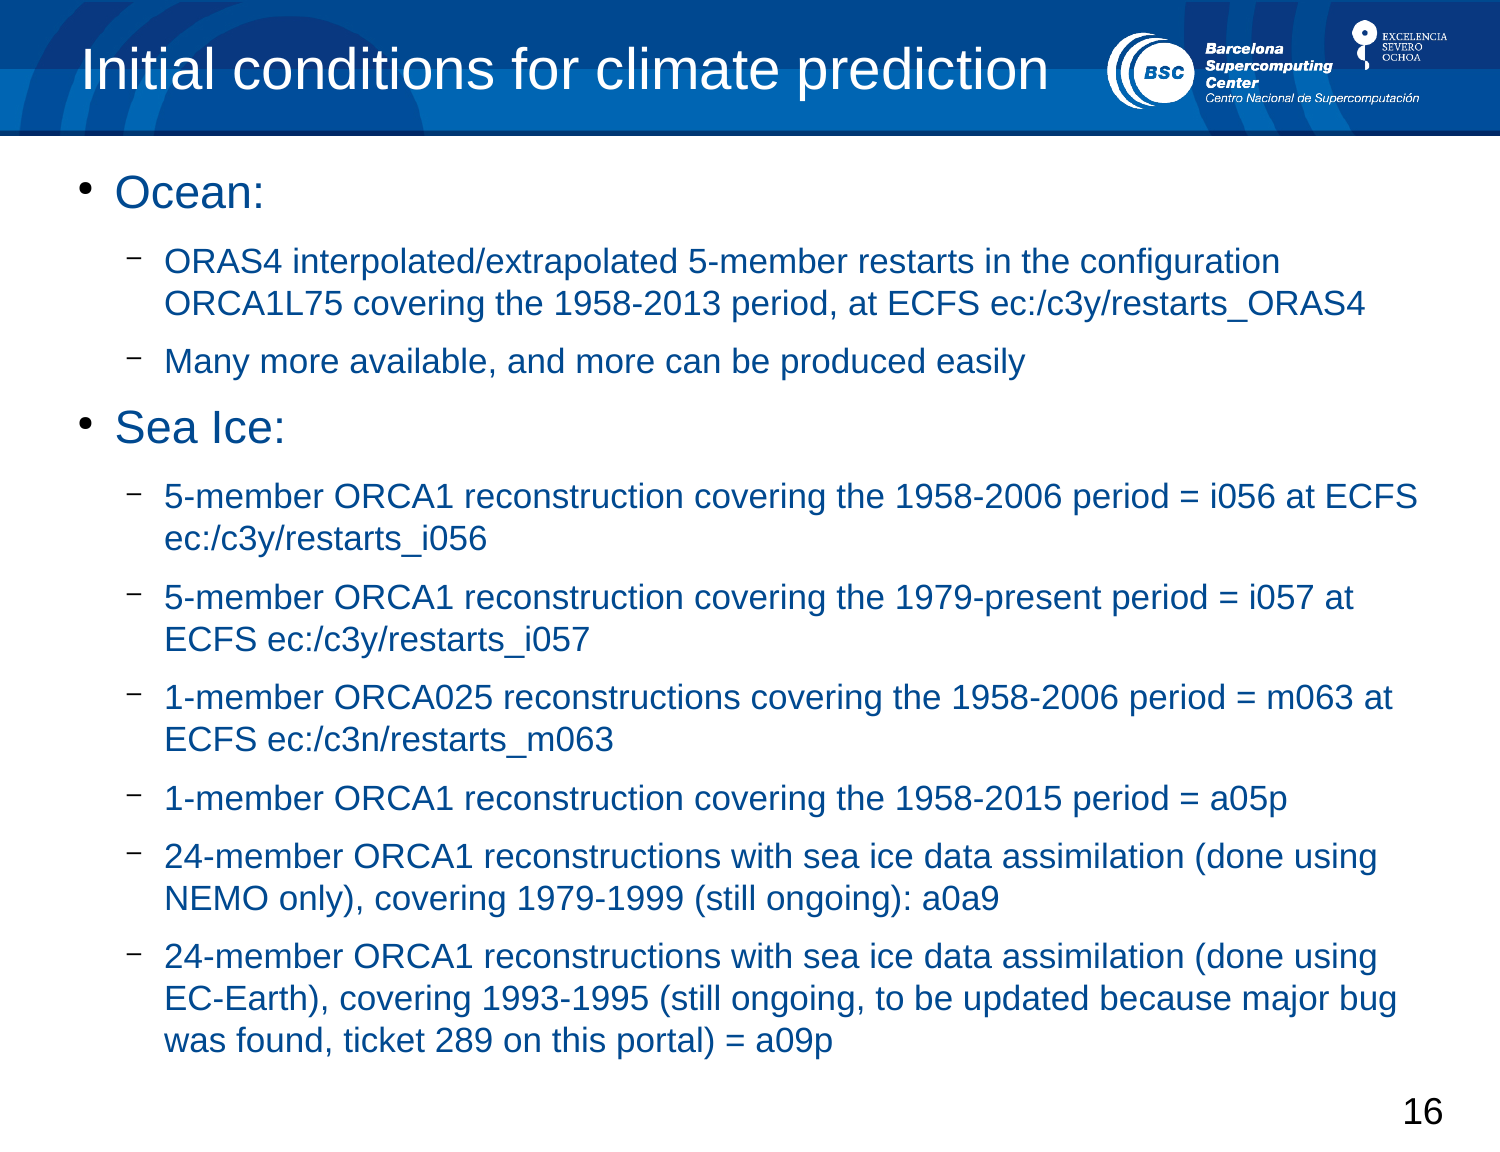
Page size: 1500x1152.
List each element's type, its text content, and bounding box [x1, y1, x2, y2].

picture [0, 0, 1500, 136]
list Ocean: ORAS4 interpolated/extrapolated 5-member restarts in the configuration ORCA1L75 covering the 1958-2013 period, at ECFS ec:/c3y/restarts_ORAS4 Many more available, and more can be produced easily Sea Ice: 5-member ORCA1 reconstruction covering the 1958-2006 period = i056 at ECFS ec:/c3y/restarts_i056 5-member ORCA1 reconstruction covering the 1979-present period = i057 at ECFS ec:/c3y/restarts_i057 1-member ORCA025 reconstructions covering the 1958-2006 period = m063 at ECFS ec:/c3n/restarts_m063 1-member ORCA1 reconstruction covering the 1958-2015 period = a05p 24-member ORCA1 reconstructions with sea ice data assimilation (done using NEMO only), covering 1979-1999 (still ongoing): a0a9 24-member ORCA1 reconstructions with sea ice data assimilation (done using EC-Earth), covering 1993-1995 (still ongoing, to be updated because major bug was found, ticket 289 on this portal) = a09p [64, 161, 1432, 1068]
title Initial conditions for climate prediction [65, 23, 1081, 139]
